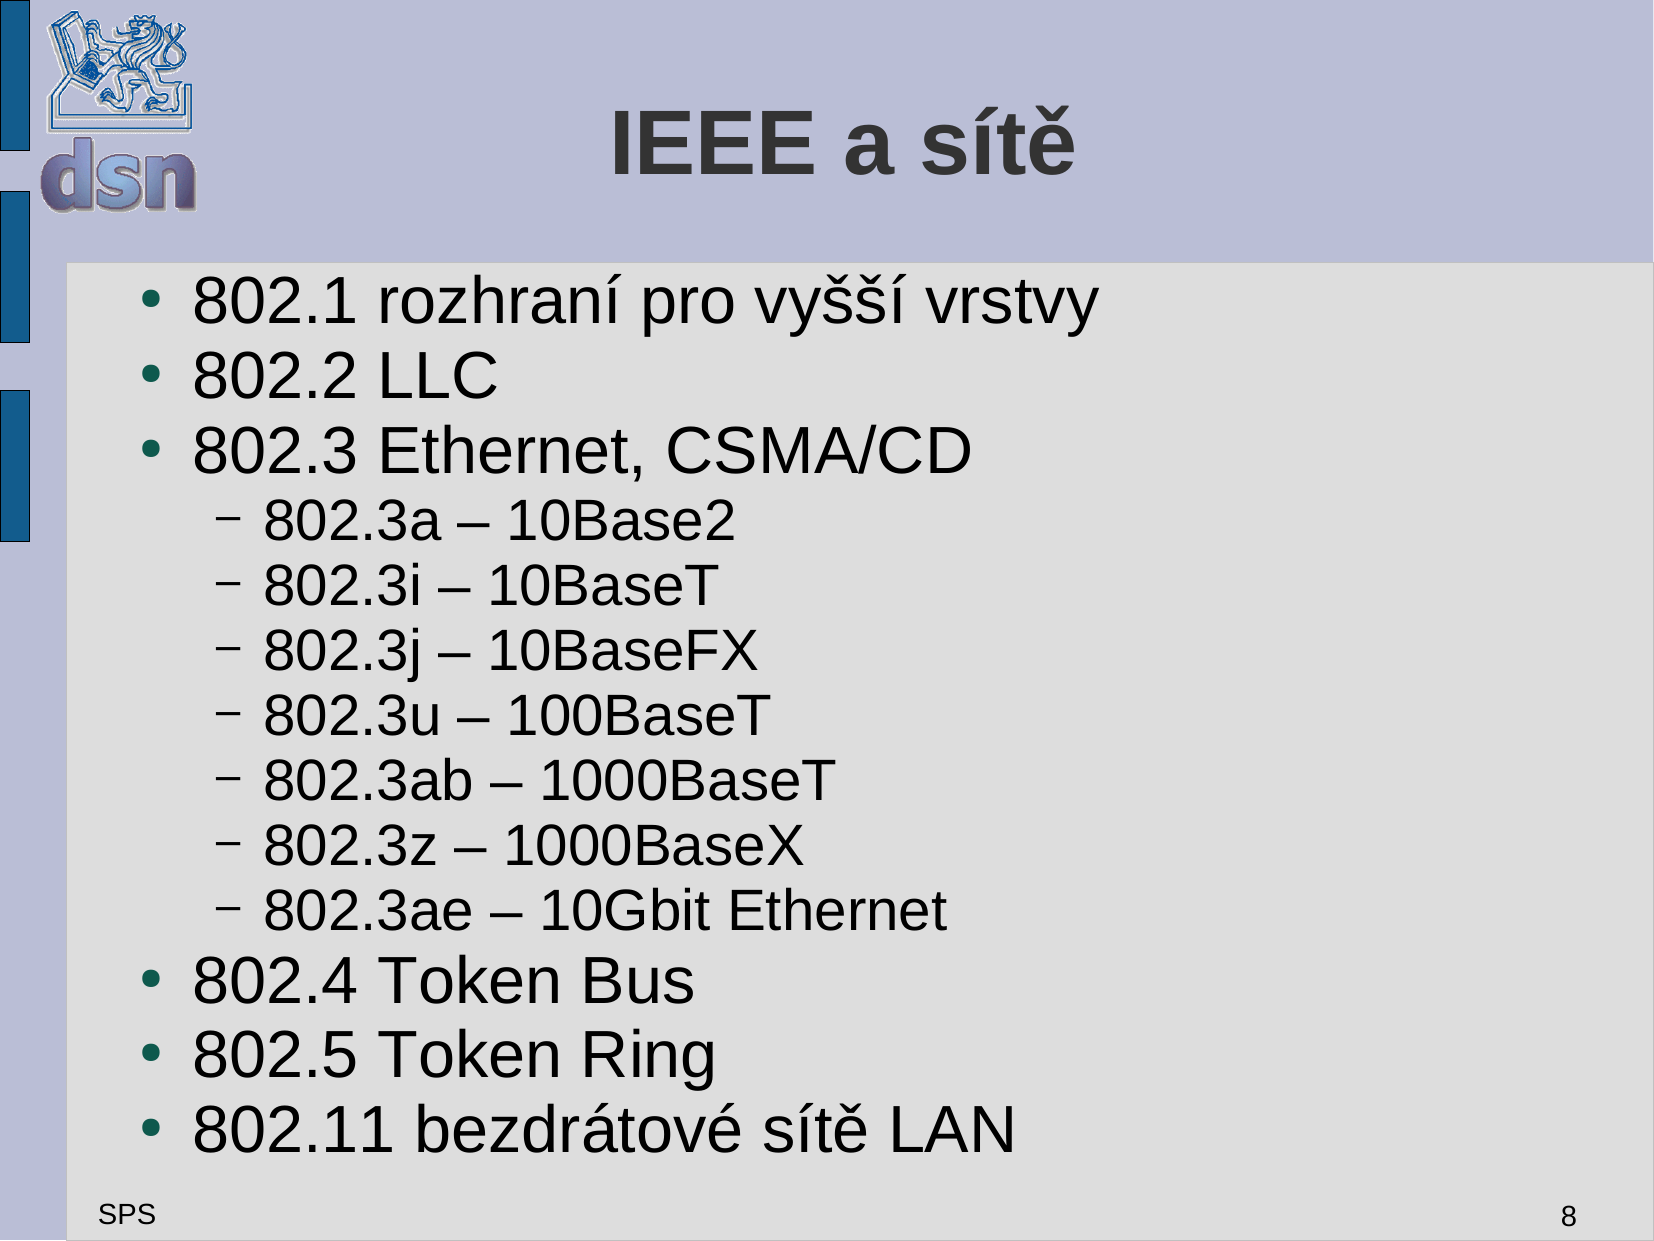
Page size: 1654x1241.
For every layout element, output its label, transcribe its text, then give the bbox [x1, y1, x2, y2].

title IEEE a sítě [210, 39, 1478, 247]
list 802.1 rozhraní pro vyšší vrstvy 802.2 LLC 802.3 Ethernet, CSMA/CD 802.3a – 10Base2 802.3i – 10BaseT 802.3j – 10BaseFX 802.3u – 100BaseT 802.3ab – 1000BaseT 802.3z – 1000BaseX 802.3ae – 10Gbit Ethernet 802.4 Token Bus 802.5 Token Ring 802.11 bezdrátové sítě LAN [121, 263, 1534, 1168]
picture [10, 10, 223, 230]
